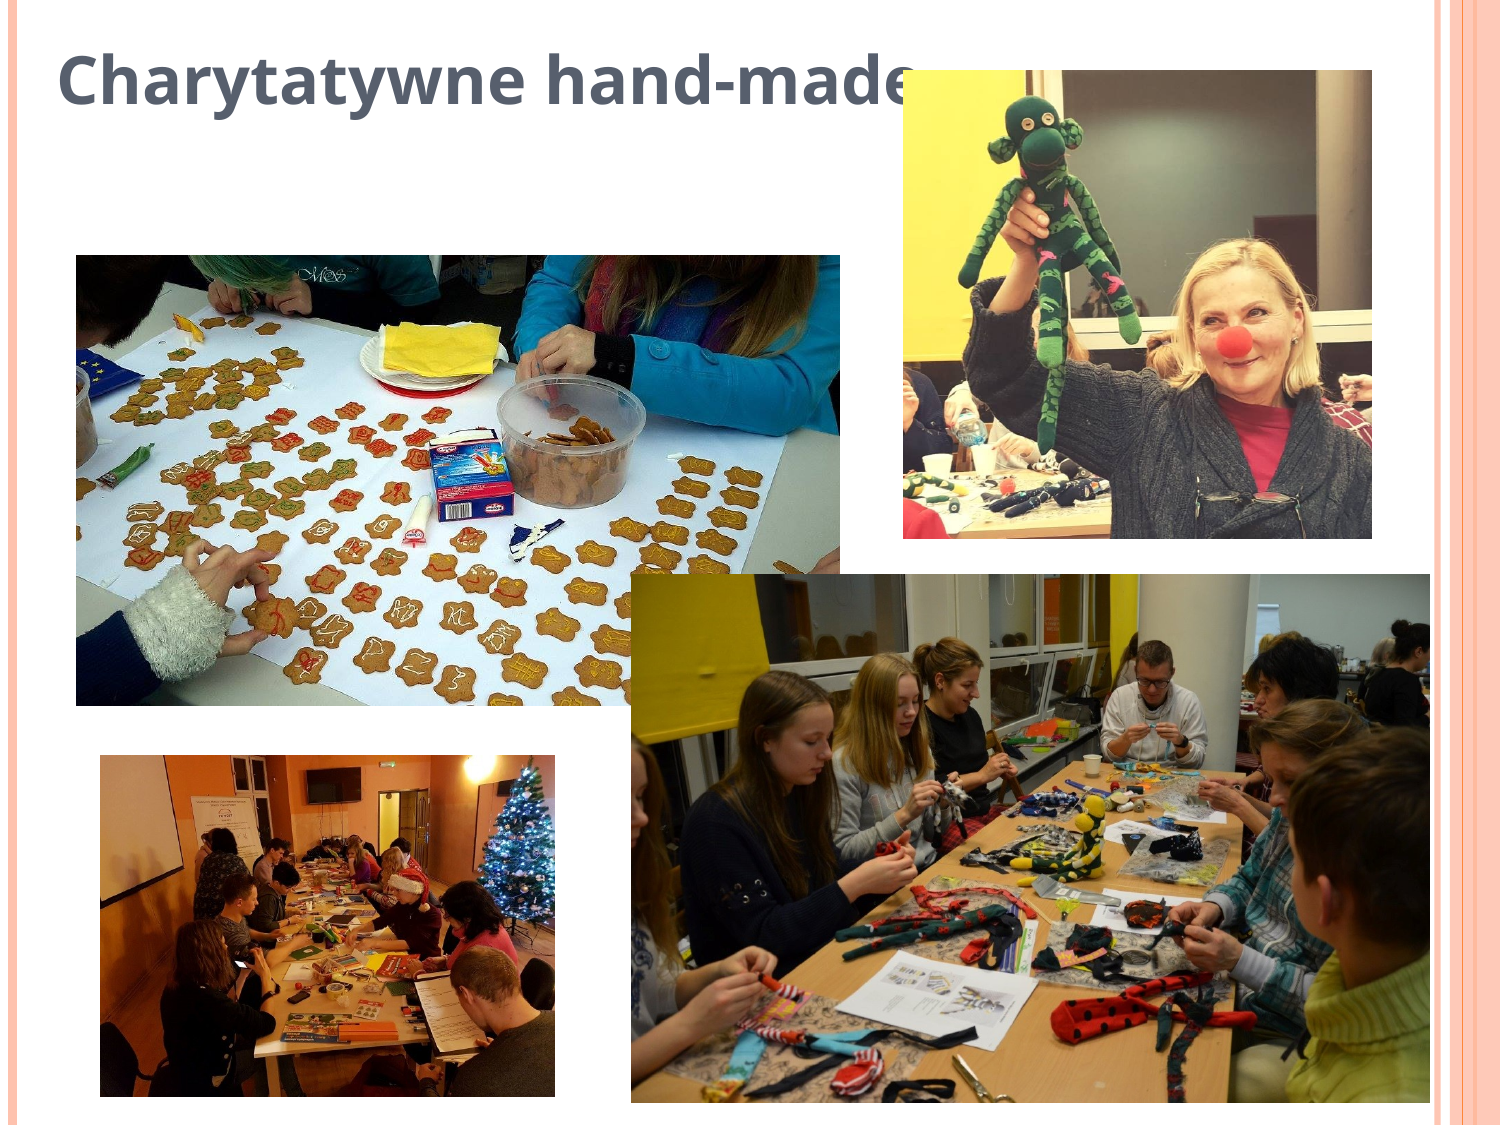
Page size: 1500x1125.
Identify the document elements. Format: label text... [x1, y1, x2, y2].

picture [706, 361, 718, 366]
picture [801, 372, 809, 387]
picture [780, 368, 788, 379]
picture [76, 255, 1430, 1103]
title Charytatywne hand-made [41, 30, 1267, 185]
picture [651, 356, 666, 361]
picture [784, 356, 792, 361]
picture [100, 755, 555, 1097]
picture [903, 70, 1372, 539]
picture [792, 362, 801, 371]
